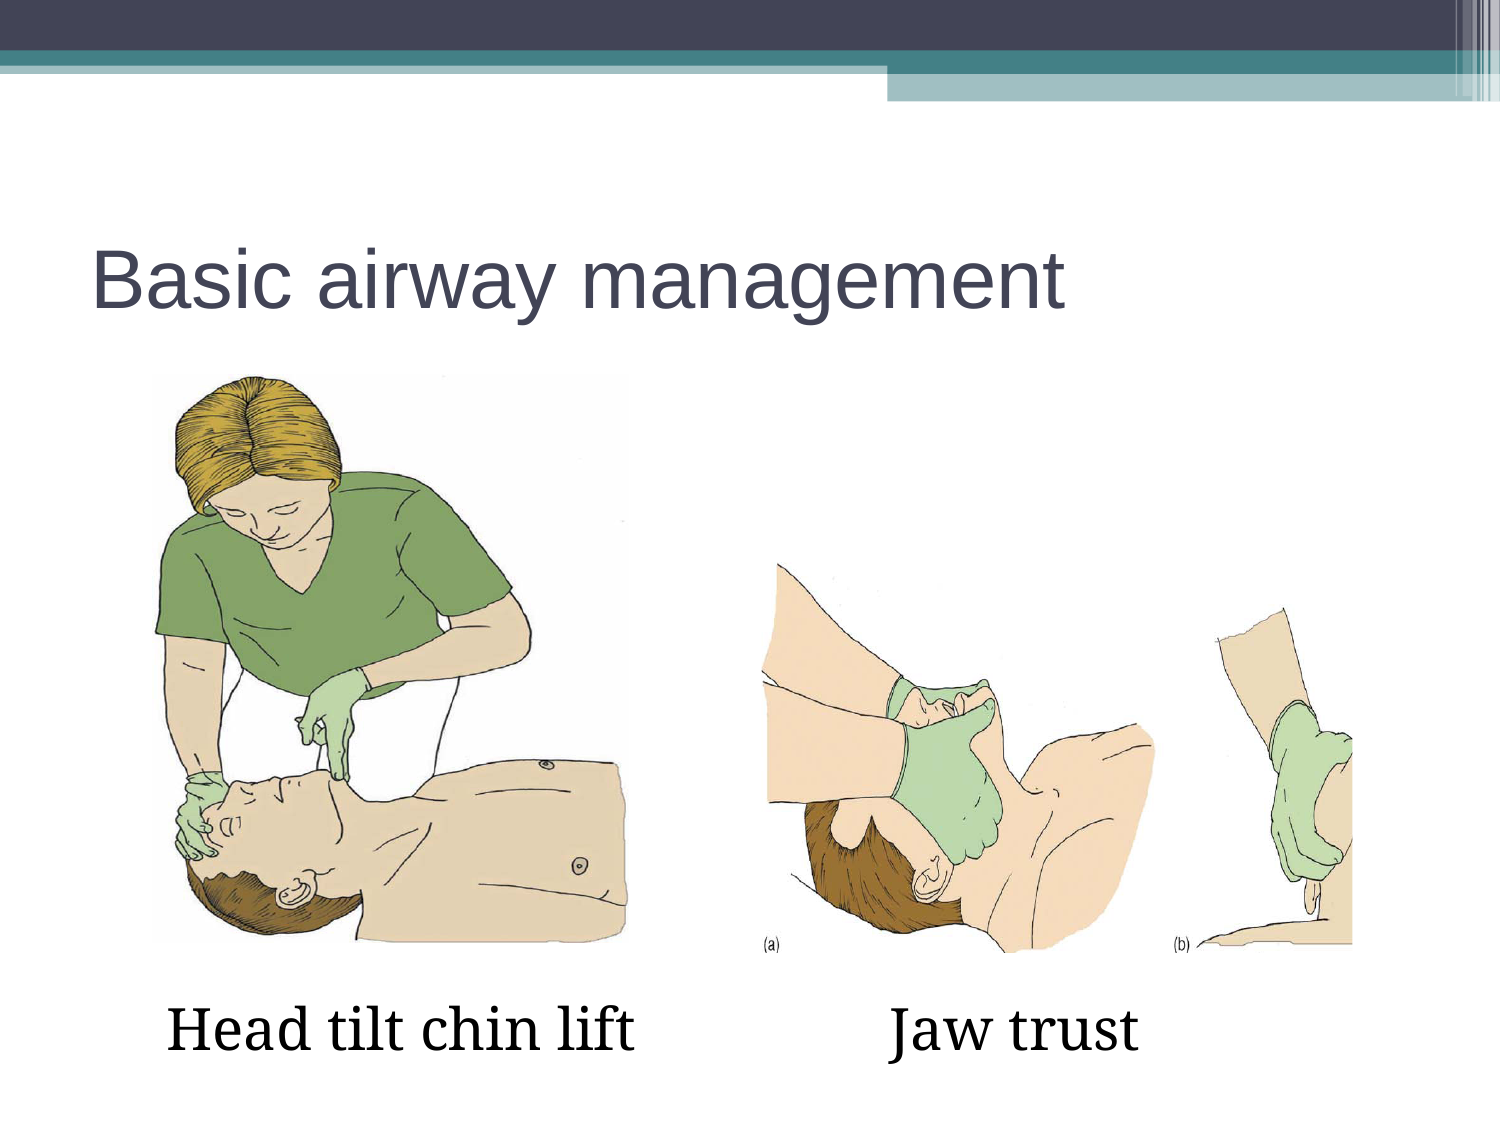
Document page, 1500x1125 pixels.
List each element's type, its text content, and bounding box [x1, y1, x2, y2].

text_box Jaw trust [874, 984, 1156, 1070]
text_box Head tilt chin lift [151, 984, 652, 1070]
text_box Basic airway management [75, 187, 1426, 363]
picture [761, 562, 1353, 953]
picture [152, 374, 629, 943]
